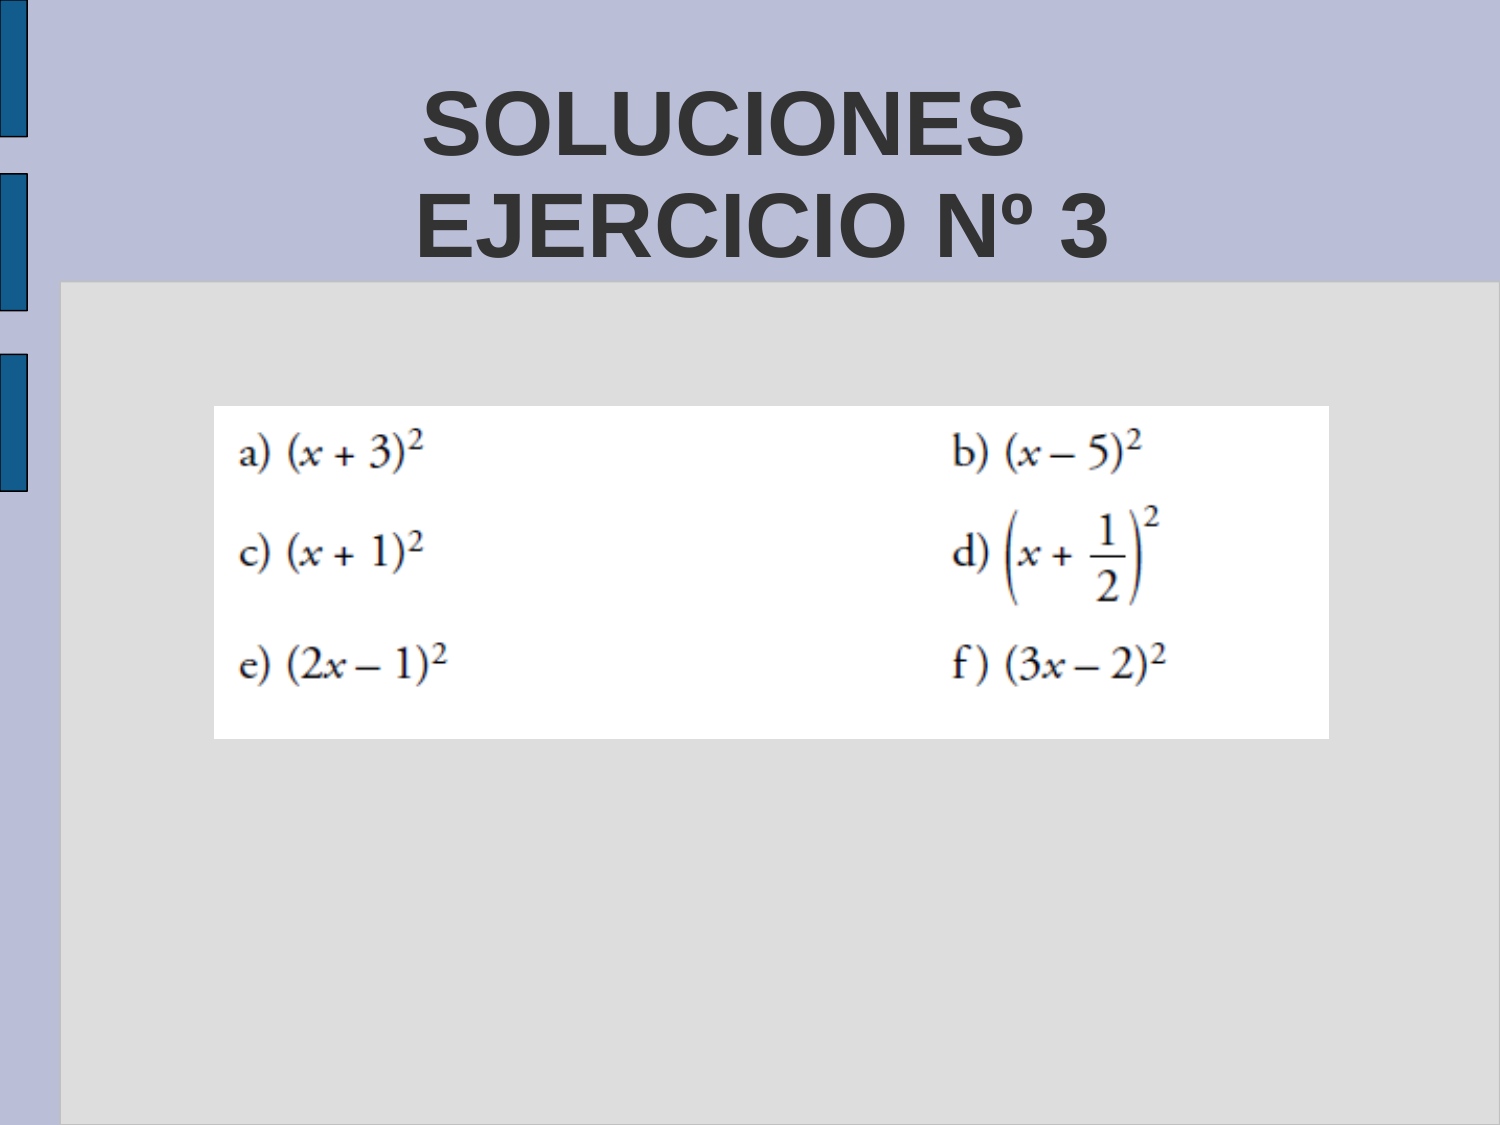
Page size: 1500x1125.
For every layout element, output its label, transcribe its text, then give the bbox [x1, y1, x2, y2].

title SOLUCIONES EJERCICIO Nº 3 [110, 73, 1391, 279]
picture [214, 406, 1329, 739]
